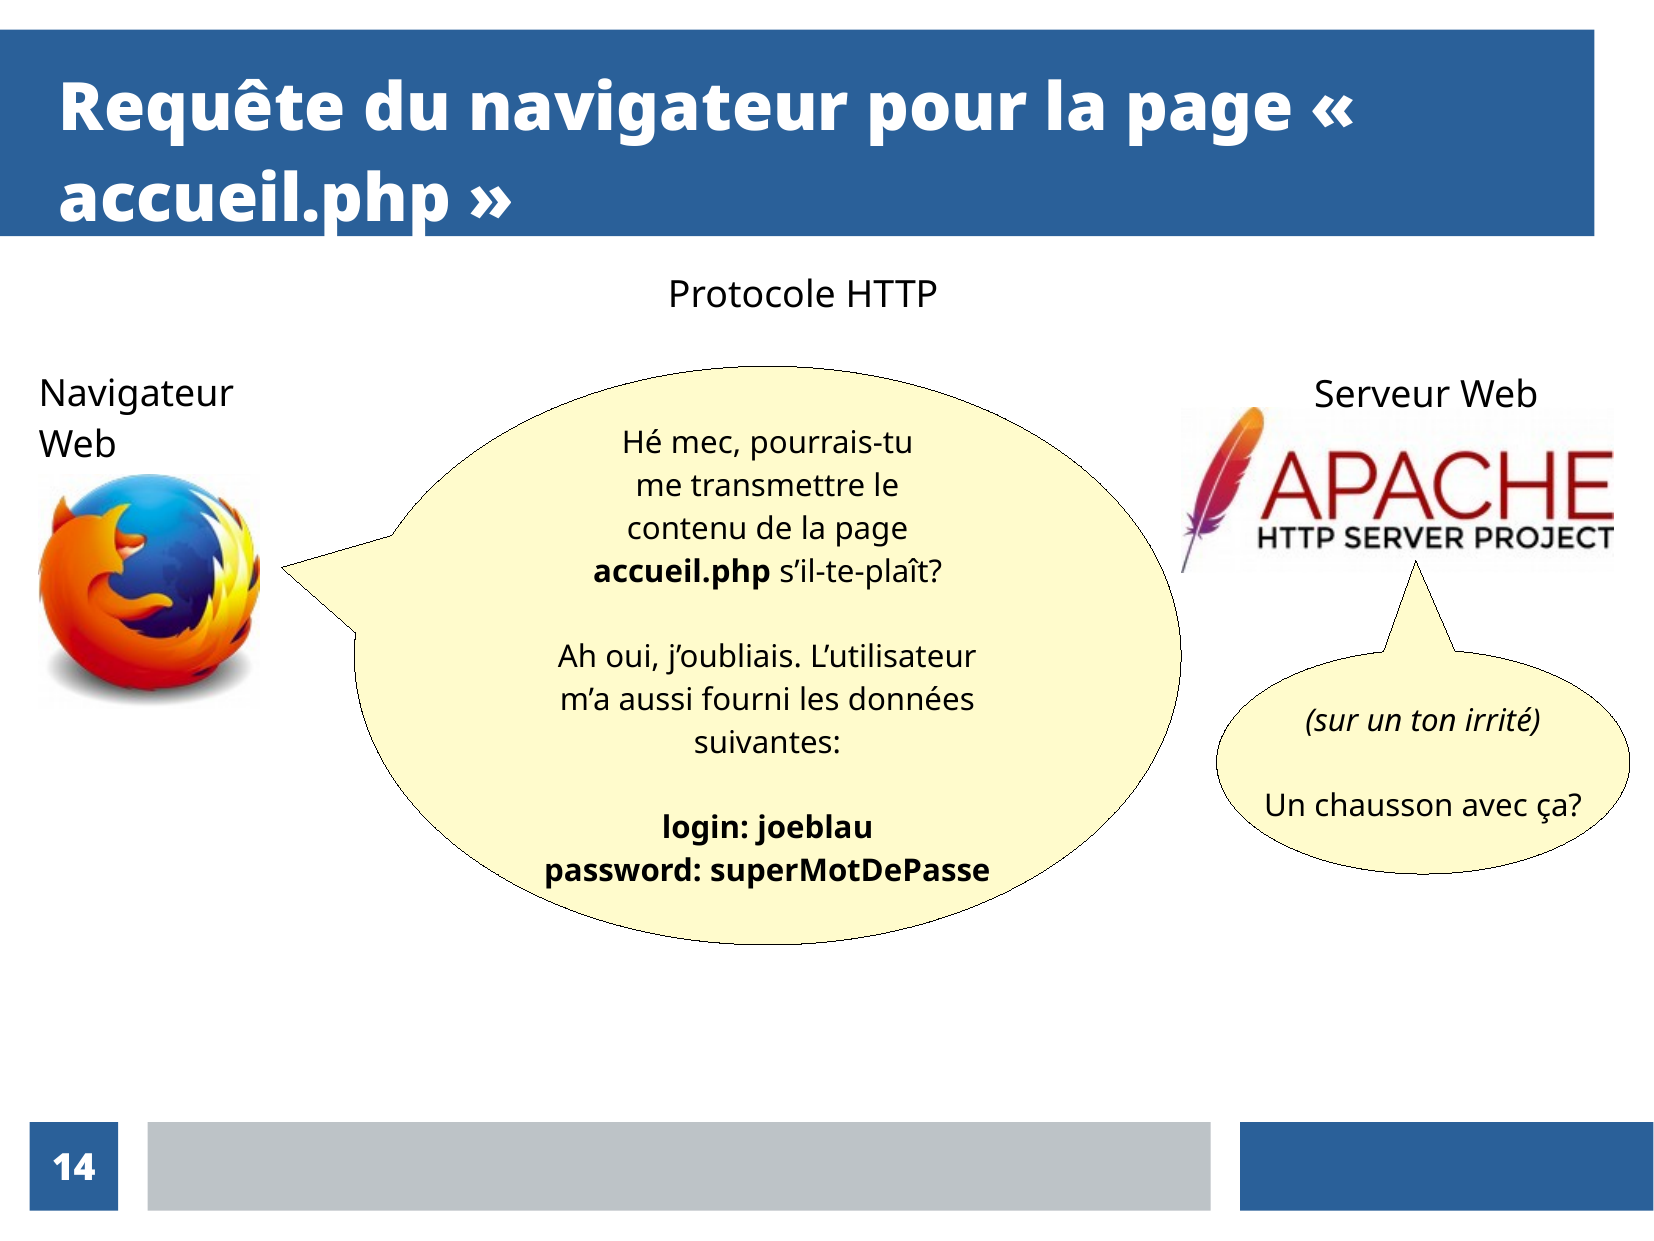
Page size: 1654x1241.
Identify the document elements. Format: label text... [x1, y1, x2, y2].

text_box Protocole HTTP [637, 259, 969, 319]
picture [1181, 407, 1614, 573]
text_box Hé mec, pourrais-tu me transmettre le contenu de la page accueil.php s’il-te-plaît? Ah oui, j’oubliais. L’utilisateur m’a aussi fourni les données suivantes: login: joeblau password: superMotDePasse [281, 366, 1182, 945]
title Requête du navigateur pour la page « accueil.php » [59, 59, 1595, 207]
text_box Serveur Web [1299, 360, 1571, 419]
text_box Navigateur Web [23, 358, 296, 461]
picture [38, 474, 260, 709]
text_box (sur un ton irrité) Un chausson avec ça? [1216, 560, 1630, 875]
